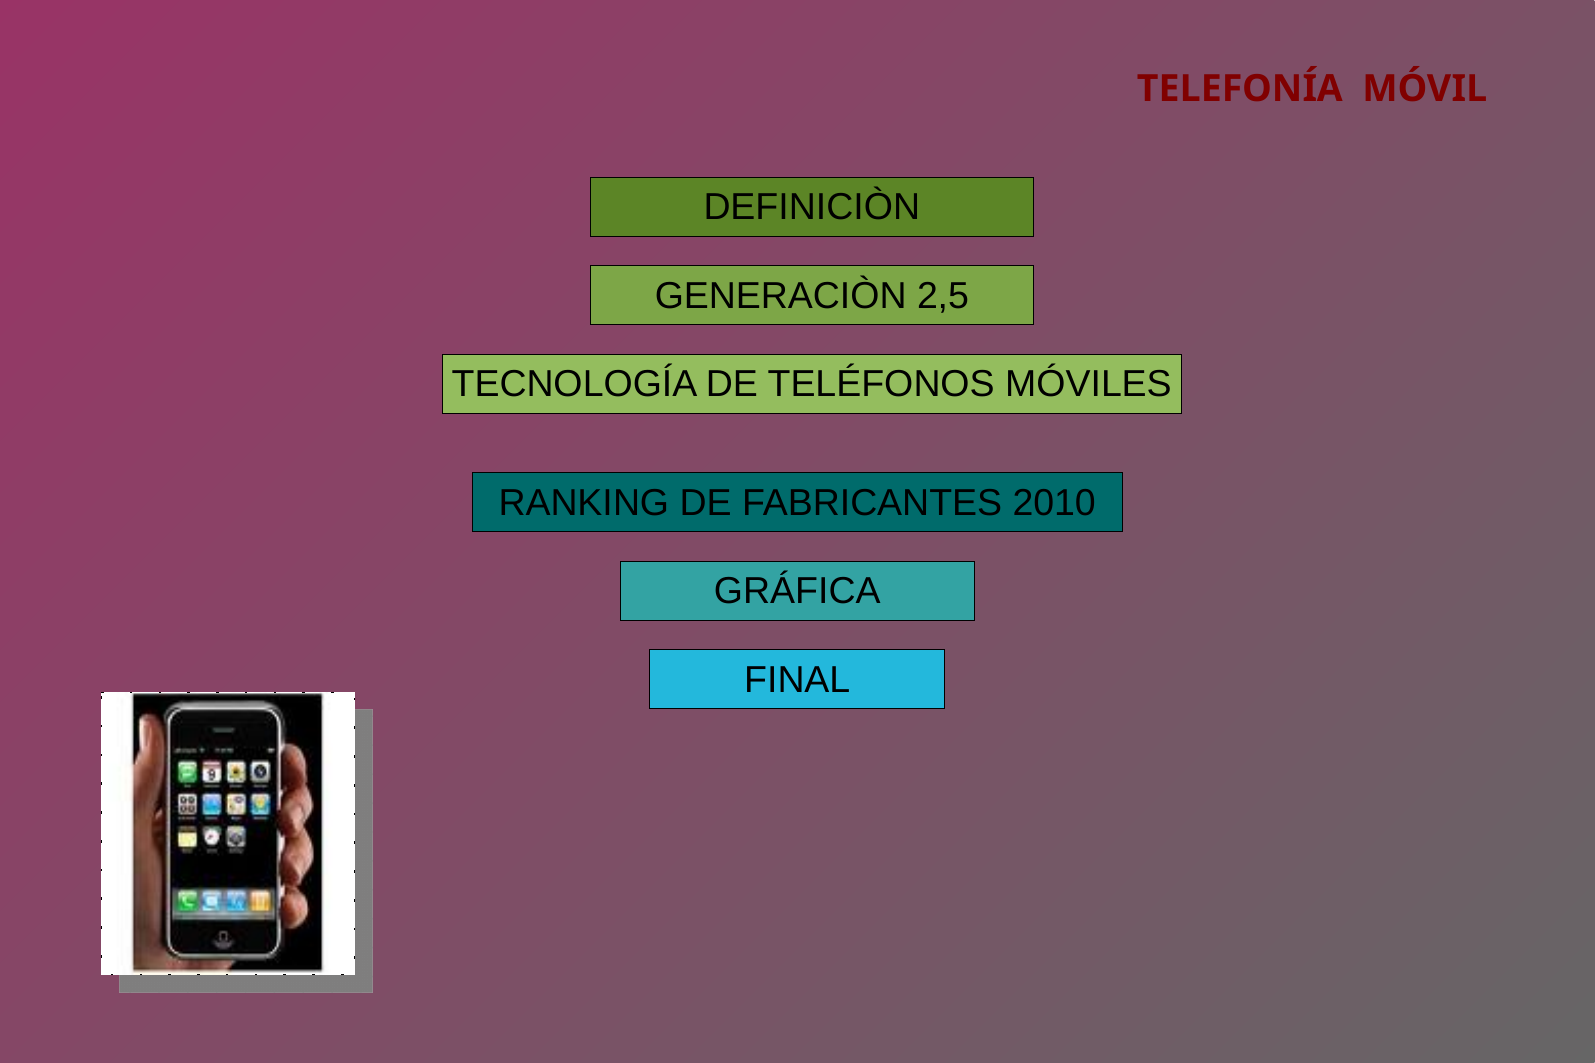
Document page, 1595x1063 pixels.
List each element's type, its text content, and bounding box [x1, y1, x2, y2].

text_box TELEFONÍA MÓVIL [1122, 54, 1595, 119]
text_box GENERACIÒN 2,5 [590, 265, 1034, 325]
text_box RANKING DE FABRICANTES 2010 [472, 472, 1123, 532]
text_box TECNOLOGÍA DE TELÉFONOS MÓVILES [442, 354, 1182, 414]
text_box DEFINICIÒN [590, 177, 1034, 237]
title [0, 0, 1595, 1063]
text_box GRÁFICA [620, 561, 975, 621]
text_box FINAL [649, 649, 945, 709]
picture [101, 692, 355, 975]
